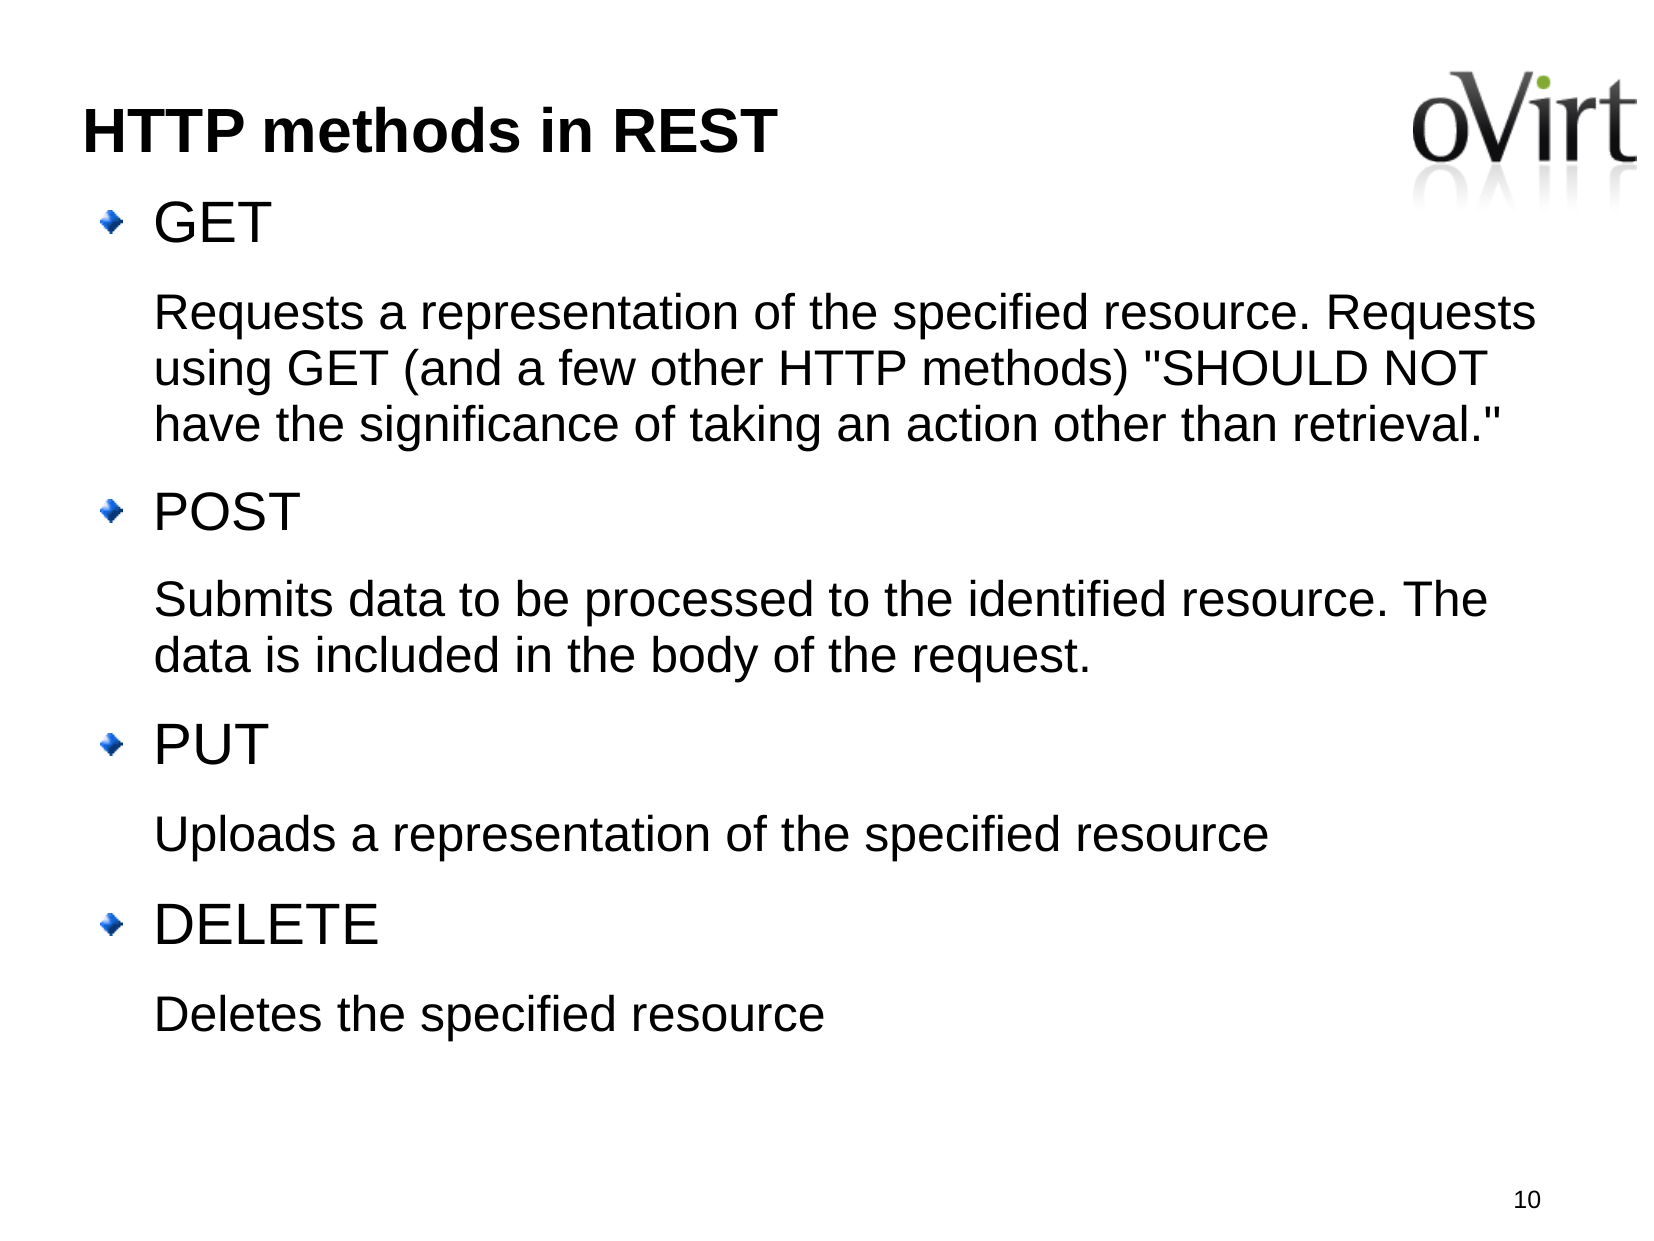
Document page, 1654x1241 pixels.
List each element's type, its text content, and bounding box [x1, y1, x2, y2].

picture [1571, 63, 1637, 212]
title HTTP methods in REST [82, 37, 1571, 189]
list GET Requests a representation of the specified resource. Requests using GET (and a few other HTTP methods) "SHOULD NOT have the significance of taking an action other than retrieval." POST Submits data to be processed to the identified resource. The data is included in the body of the request. PUT Uploads a representation of the specified resource DELETE Deletes the specified resource [82, 189, 1571, 1128]
